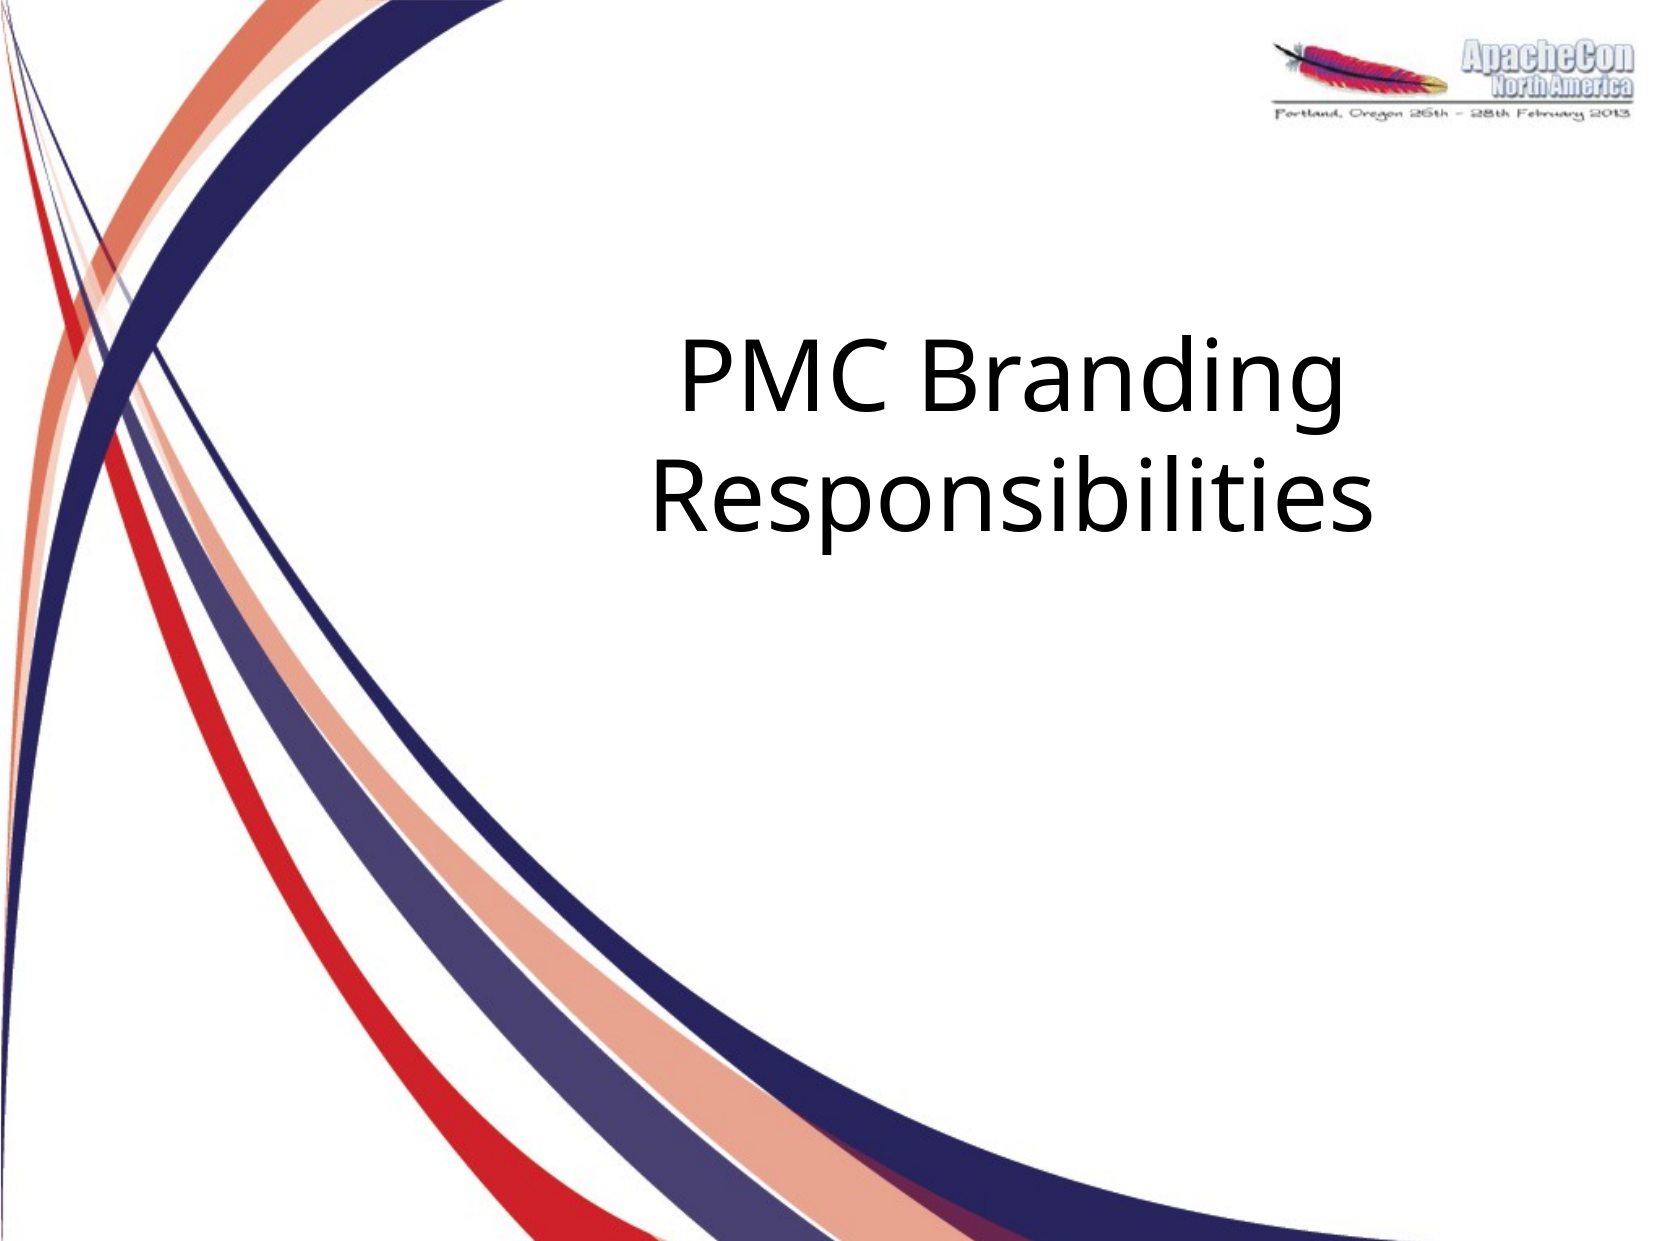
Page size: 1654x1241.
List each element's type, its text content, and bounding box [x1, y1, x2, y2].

title PMC Branding Responsibilities [487, 300, 1538, 563]
picture [0, 0, 1654, 1241]
